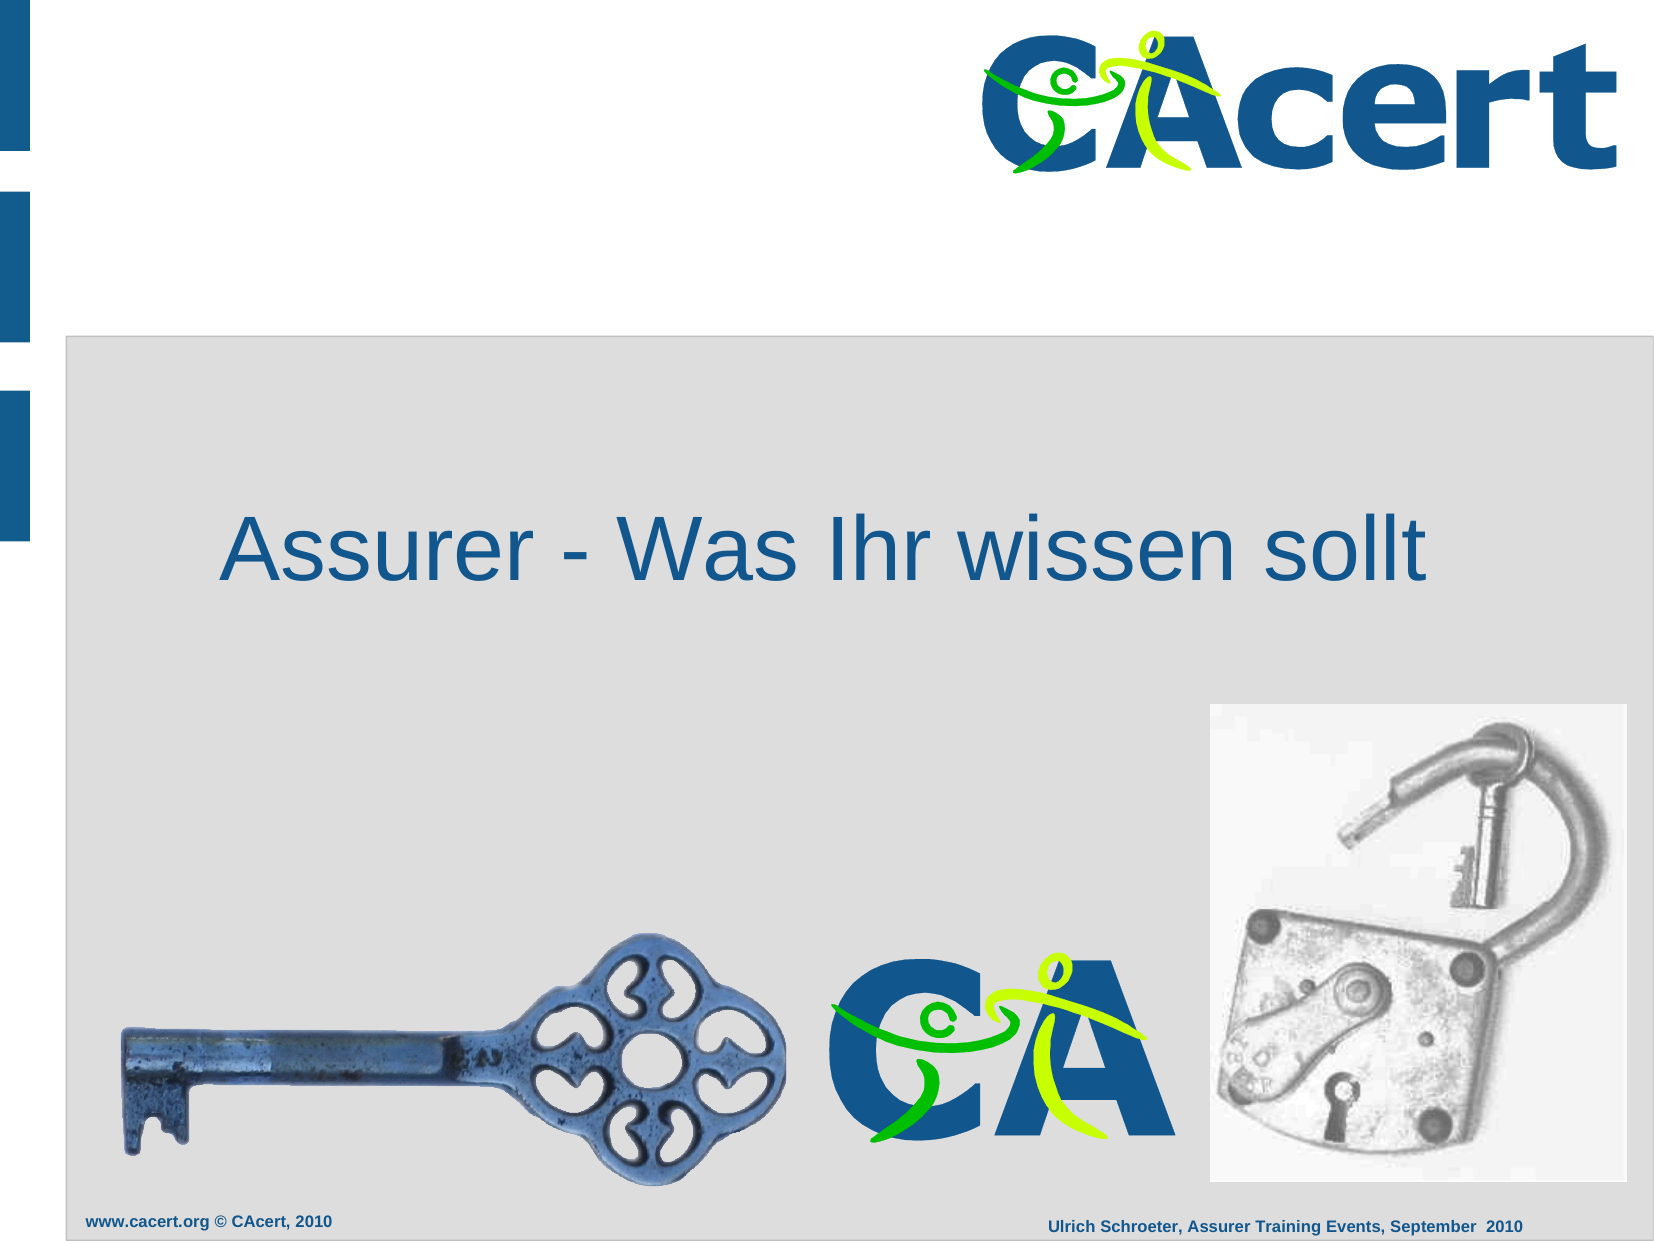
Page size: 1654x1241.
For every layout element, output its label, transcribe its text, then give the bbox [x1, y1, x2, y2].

picture [826, 950, 1177, 1145]
picture [1210, 704, 1627, 1182]
title Assurer - Was Ihr wissen sollt [118, 442, 1530, 601]
picture [106, 915, 800, 1203]
